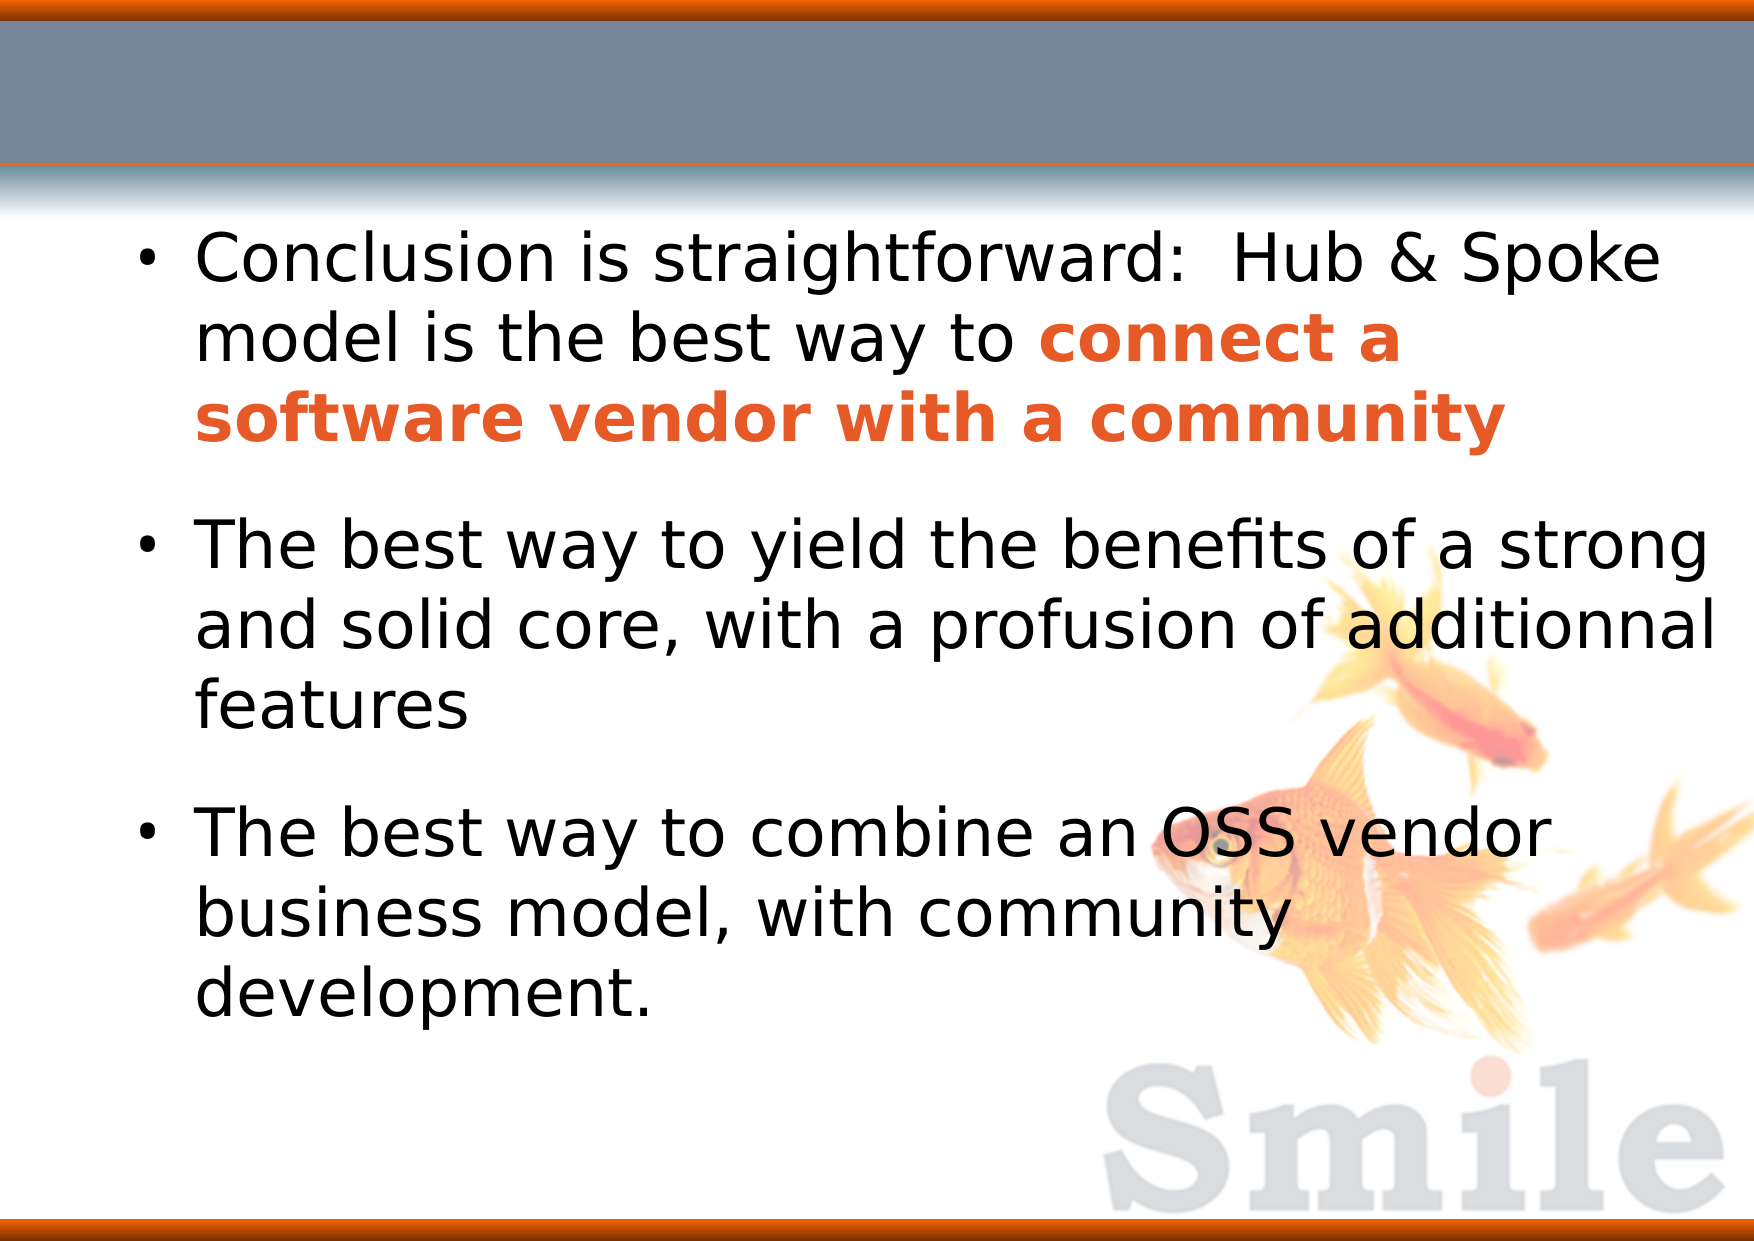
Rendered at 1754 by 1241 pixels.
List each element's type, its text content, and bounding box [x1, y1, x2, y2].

list Conclusion is straightforward: Hub & Spoke model is the best way to connect a software vendor with a community The best way to yield the benefits of a strong and solid core, with a profusion of additionnal features The best way to combine an OSS vendor business model, with community development. [59, 206, 1754, 1241]
